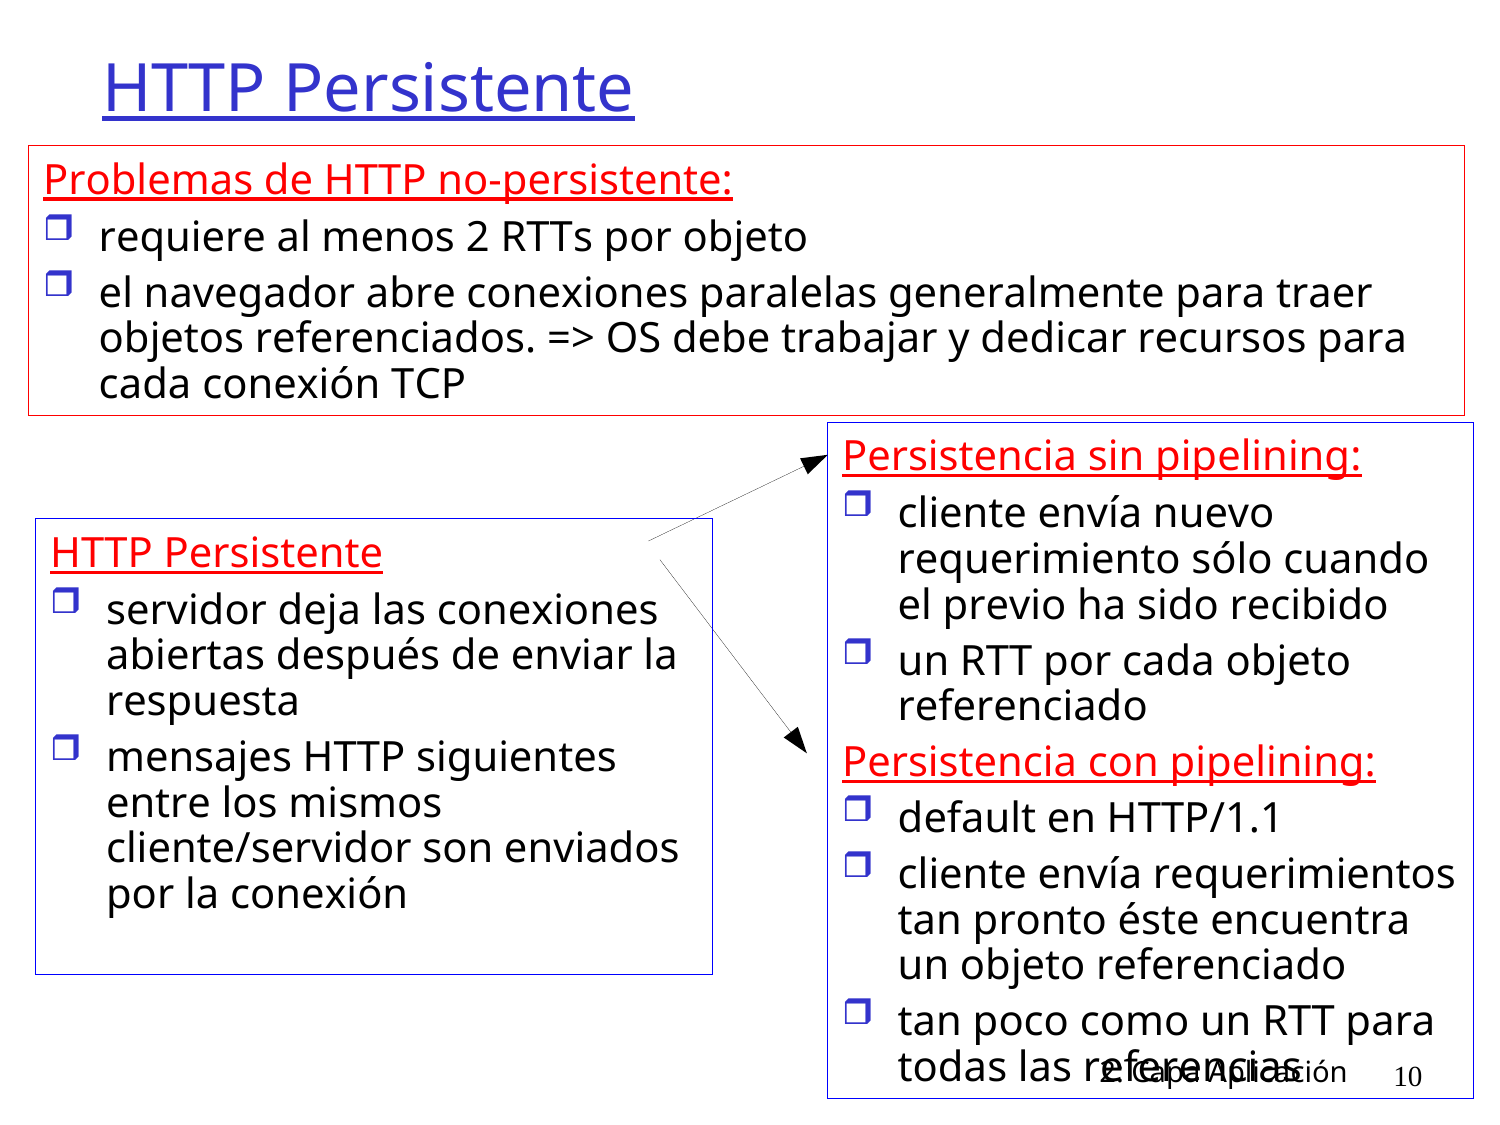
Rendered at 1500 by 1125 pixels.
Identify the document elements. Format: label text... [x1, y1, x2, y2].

list HTTP Persistente servidor deja las conexiones abiertas después de enviar la respuesta mensajes HTTP siguientes entre los mismos cliente/servidor son enviados por la conexión [35, 518, 713, 975]
list Persistencia sin pipelining: cliente envía nuevo requerimiento sólo cuando el previo ha sido recibido un RTT por cada objeto referenciado Persistencia con pipelining: default en HTTP/1.1 cliente envía requerimientos tan pronto éste encuentra un objeto referenciado tan poco como un RTT para todas las referencias [827, 422, 1474, 1059]
list Problemas de HTTP no-persistente: requiere al menos 2 RTTs por objeto el navegador abre conexiones paralelas generalmente para traer objetos referenciados. => OS debe trabajar y dedicar recursos para cada conexión TCP [28, 145, 1465, 397]
title HTTP Persistente [87, 23, 1463, 145]
